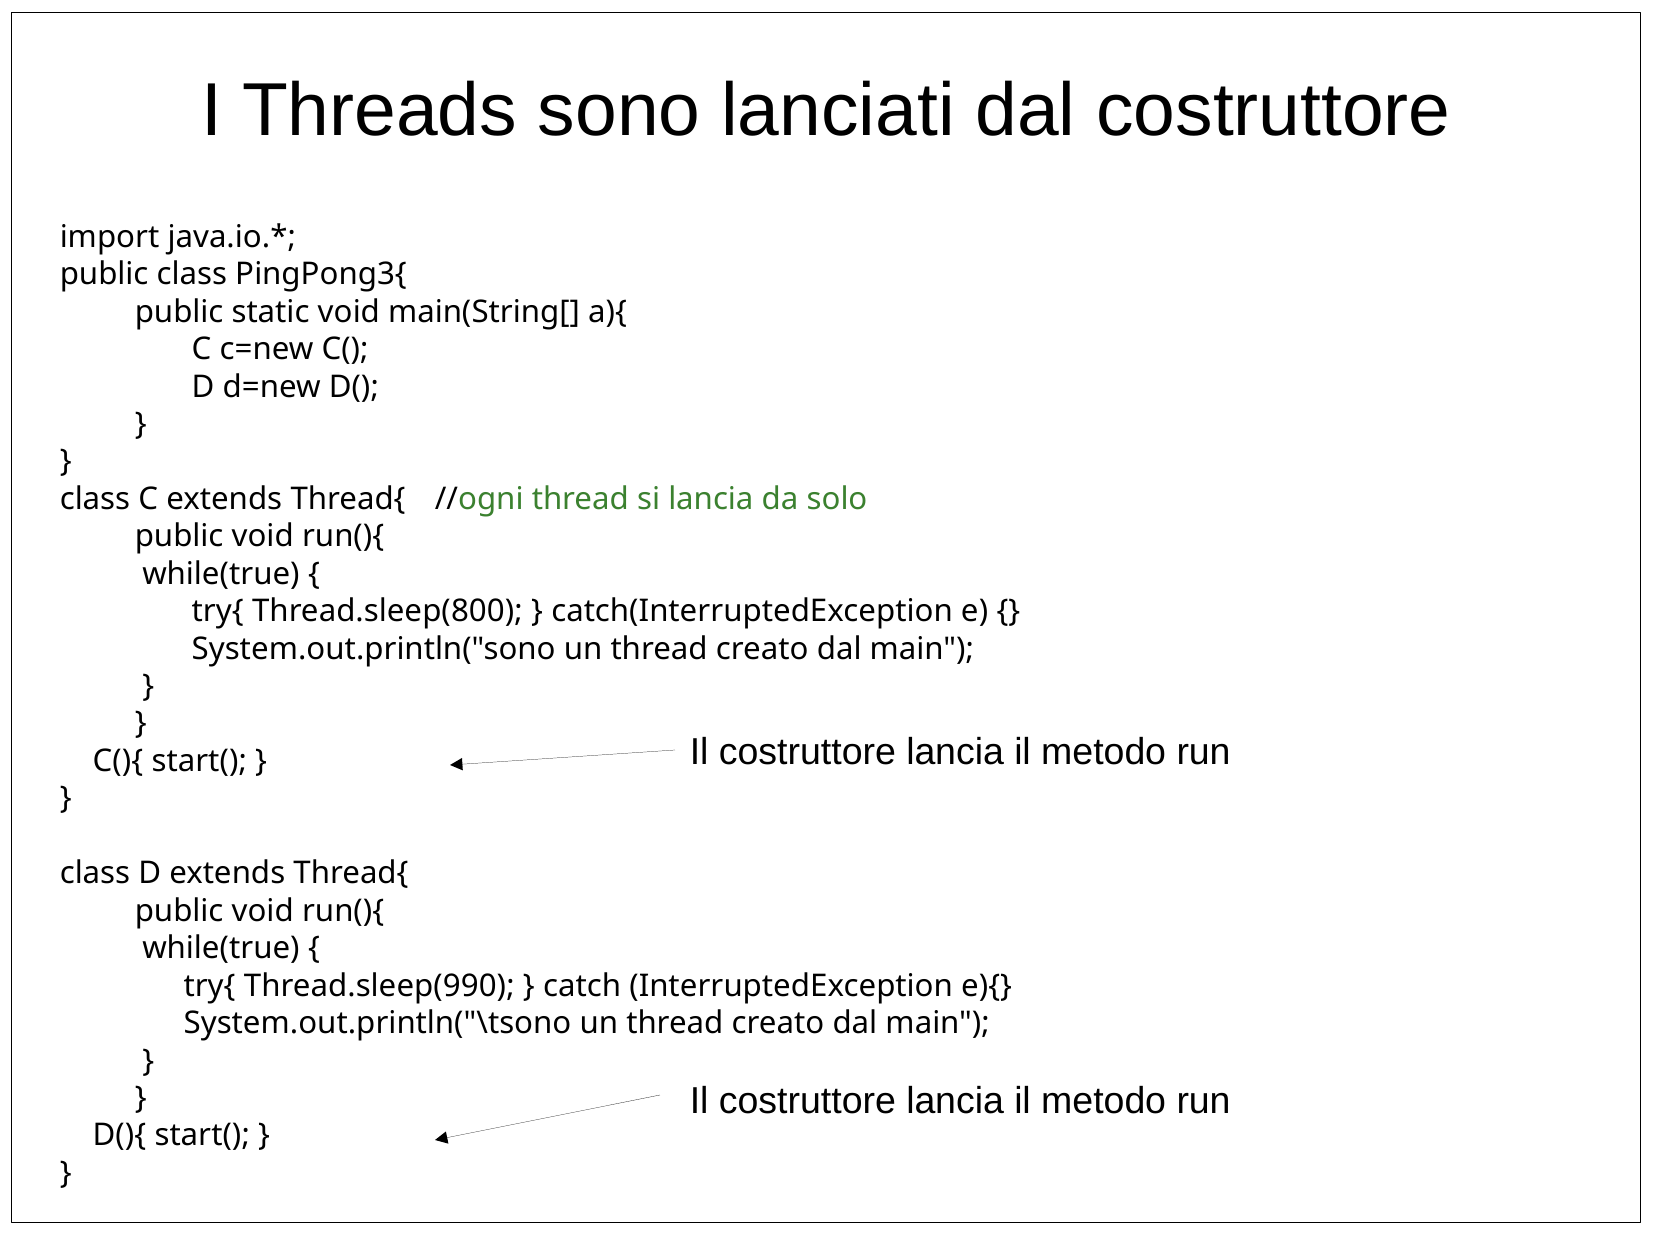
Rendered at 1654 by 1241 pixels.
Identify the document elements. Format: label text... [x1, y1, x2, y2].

text_box Il costruttore lancia il metodo run [674, 719, 1320, 777]
text_box Il costruttore lancia il metodo run [674, 1068, 1320, 1126]
text_box import java.io.*; public class PingPong3{ public static void main(String[] a){ C c=new C(); D d=new D(); } } class C extends Thread{ //ogni thread si lancia da solo public void run(){ while(true) { try{ Thread.sleep(800); } catch(InterruptedException e) {} System.out.println("sono un thread creato dal main"); } } C(){ start(); } } class D extends Thread{ public void run(){ while(true) { try{ Thread.sleep(990); } catch (InterruptedException e){} System.out.println("\tsono un thread creato dal main"); } } D(){ start(); } } [44, 208, 1605, 1173]
text_box I Threads sono lanciati dal costruttore [82, 2, 1571, 208]
